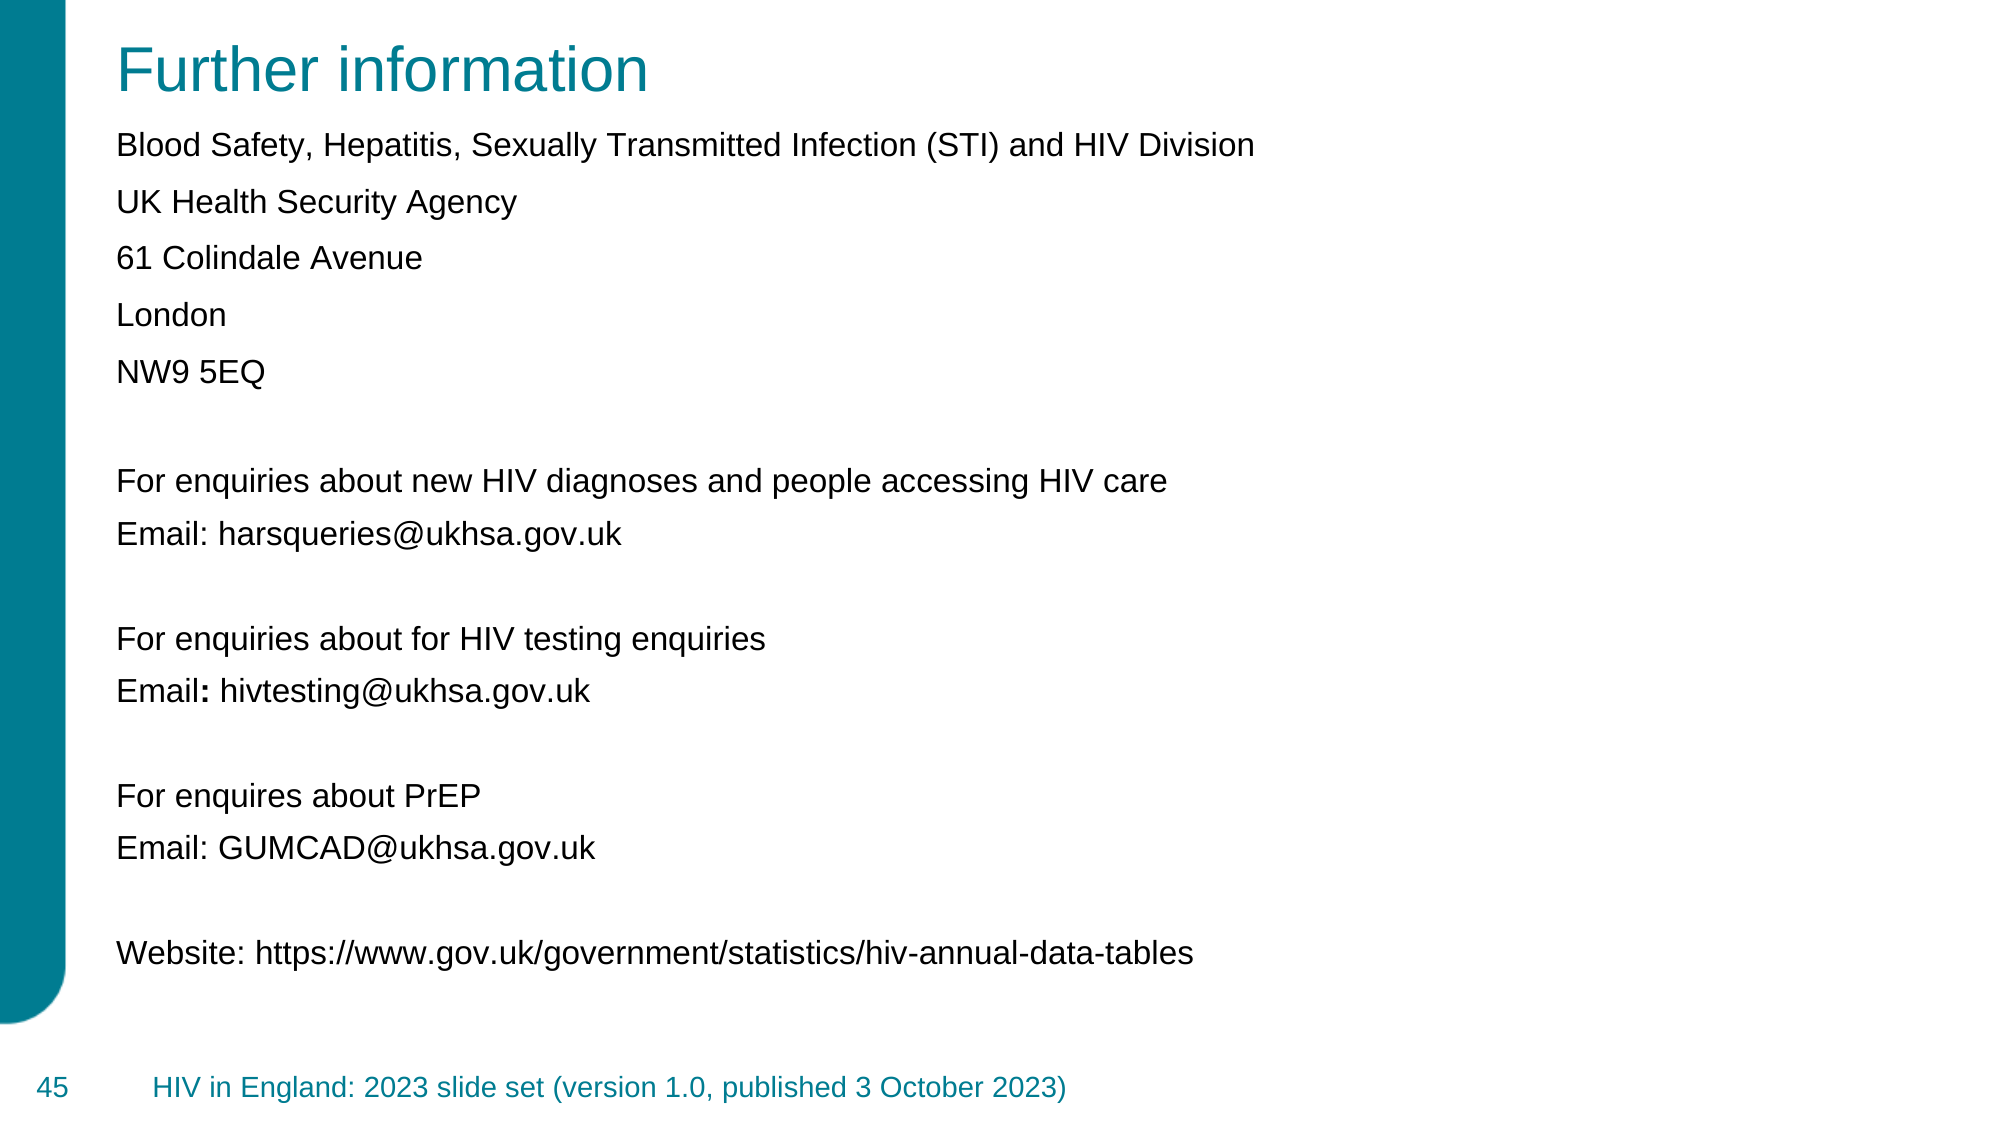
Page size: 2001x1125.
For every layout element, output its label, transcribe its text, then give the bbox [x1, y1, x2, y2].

list Blood Safety, Hepatitis, Sexually Transmitted Infection (STI) and HIV Division UK Health Security Agency 61 Colindale Avenue London NW9 5EQ For enquiries about new HIV diagnoses and people accessing HIV care Email: harsqueries@ukhsa.gov.uk For enquiries about for HIV testing enquiries Email: hivtesting@ukhsa.gov.uk For enquires about PrEP Email: GUMCAD@ukhsa.gov.uk Website: https://www.gov.uk/government/statistics/hiv-annual-data-tables [101, 120, 1926, 1003]
title Further information [101, 29, 1926, 120]
text_box HIV in England: 2023 slide set (version 1.0, published 3 October 2023) [137, 1056, 1780, 1116]
text_box [21, 1056, 120, 1117]
